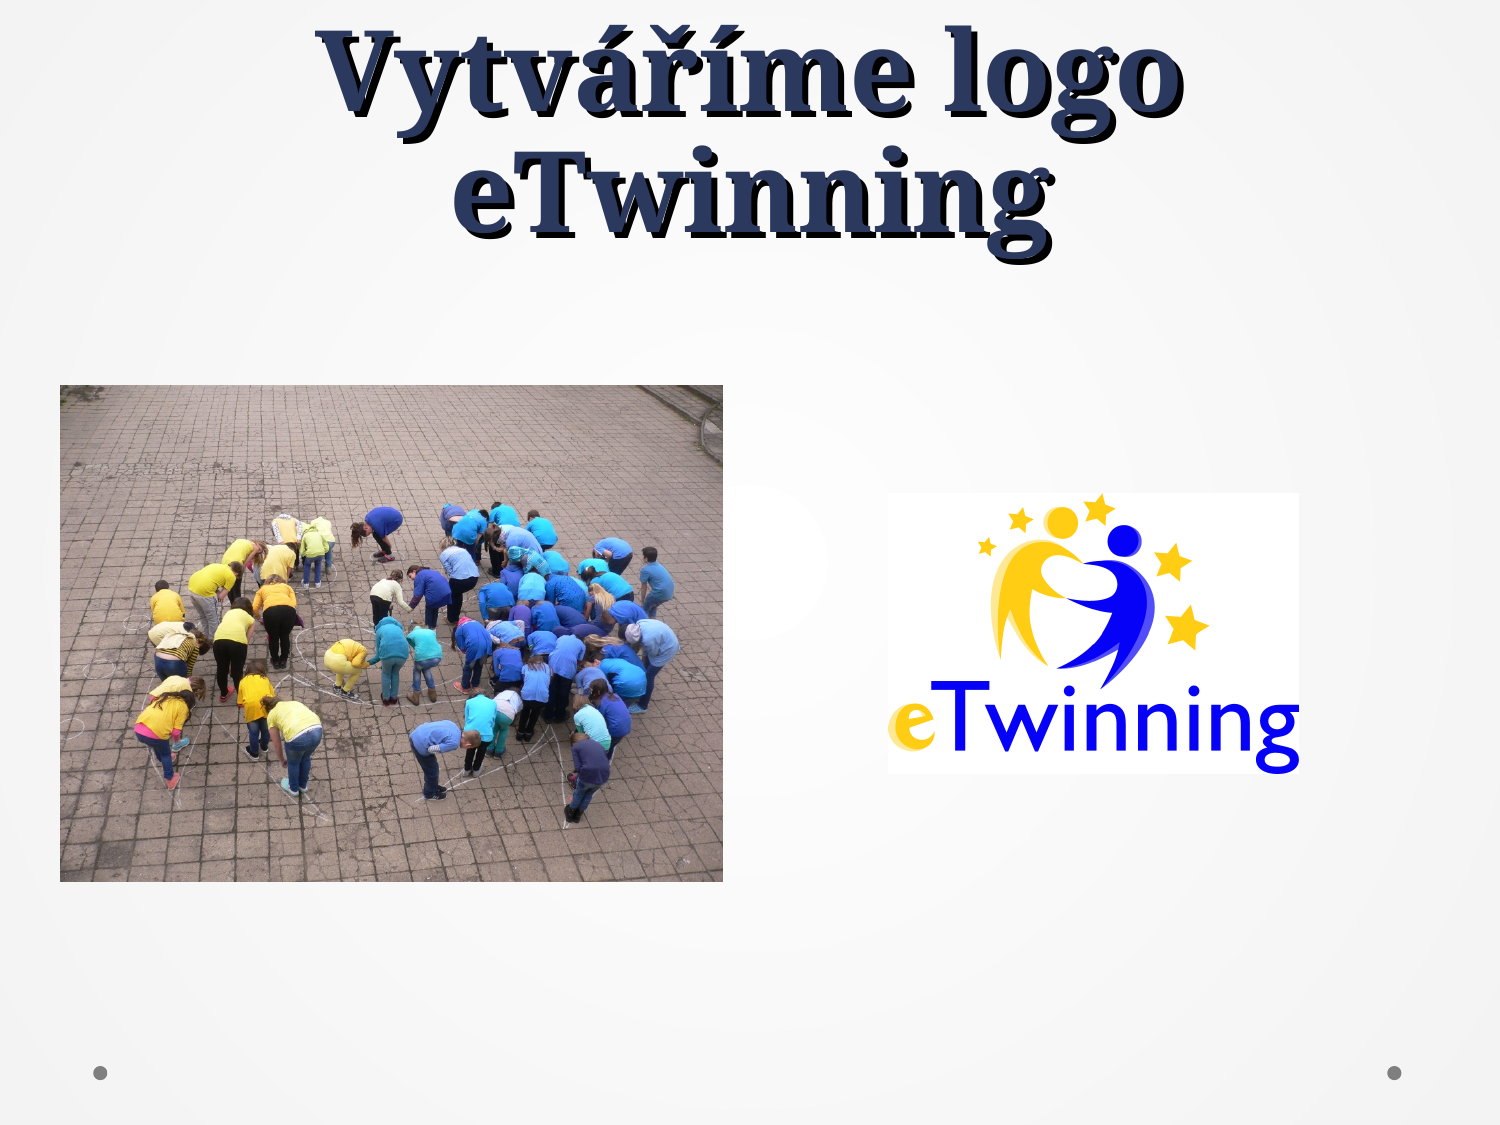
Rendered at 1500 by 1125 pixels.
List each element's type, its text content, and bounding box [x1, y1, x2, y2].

picture [60, 385, 723, 882]
picture [888, 493, 1299, 774]
title Vytváříme logo eTwinning [75, 0, 1426, 263]
